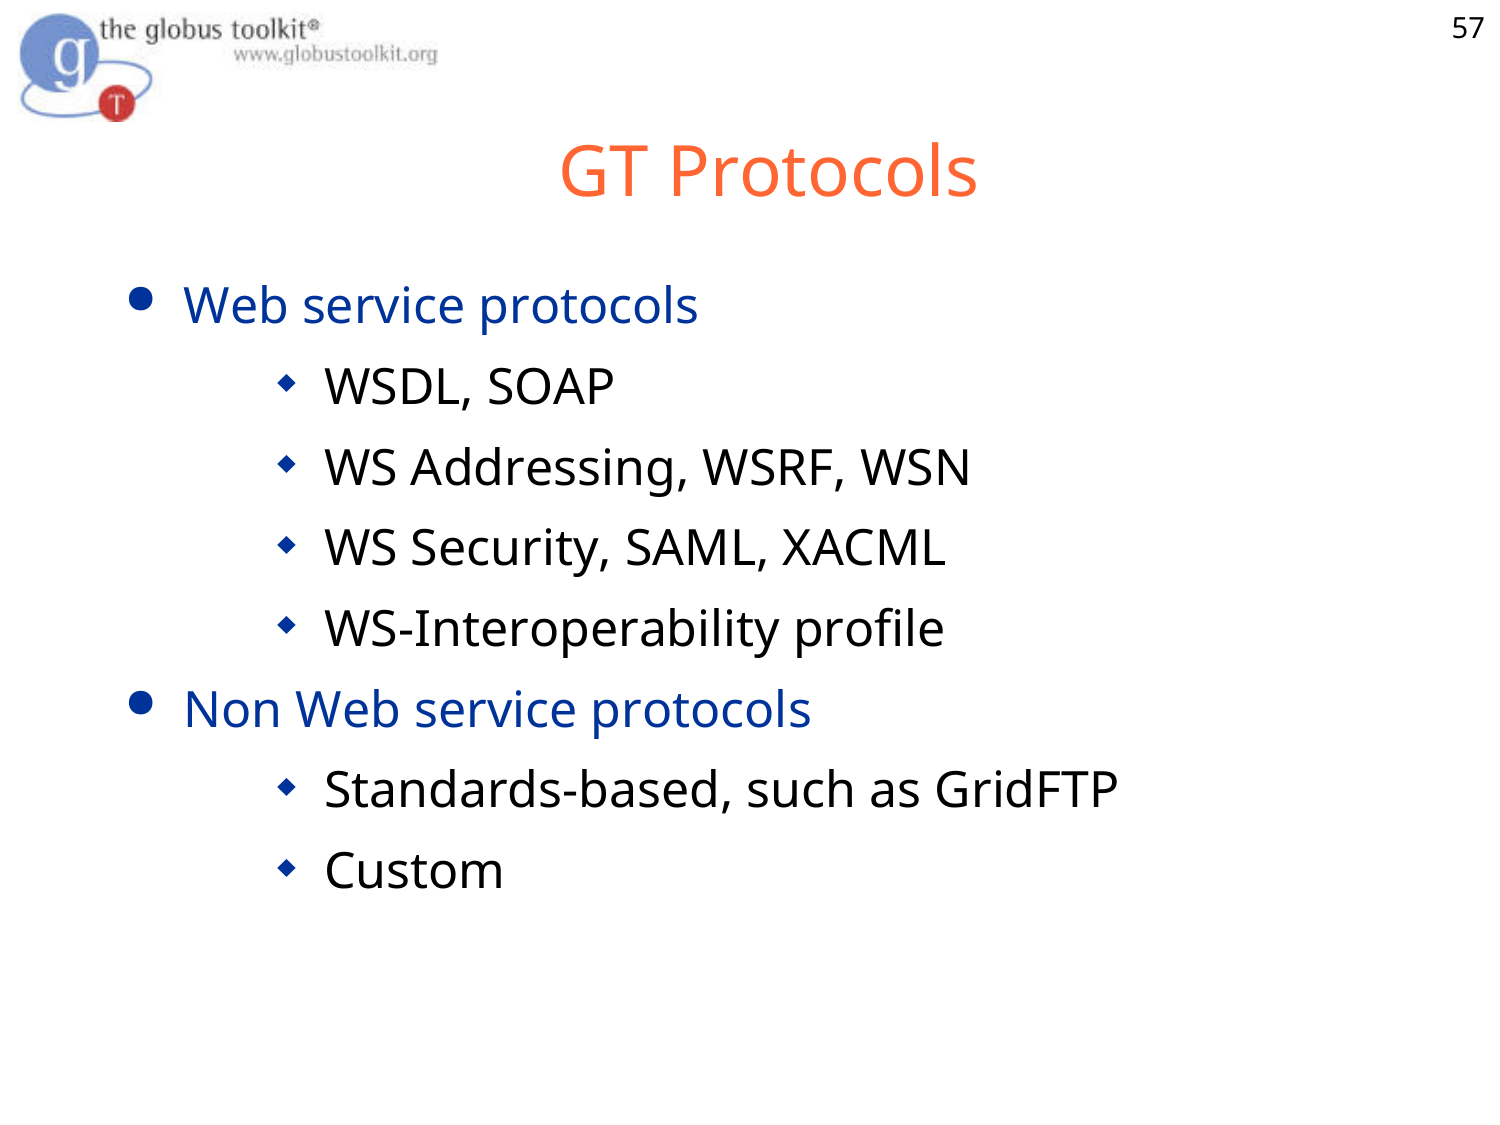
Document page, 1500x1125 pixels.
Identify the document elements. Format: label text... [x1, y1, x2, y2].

picture [17, 12, 438, 122]
list Web service protocols WSDL, SOAP WS Addressing, WSRF, WSN WS Security, SAML, XACML WS-Interoperability profile Non Web service protocols Standards-based, such as GridFTP Custom [112, 262, 1388, 976]
title GT Protocols [74, 99, 1463, 225]
